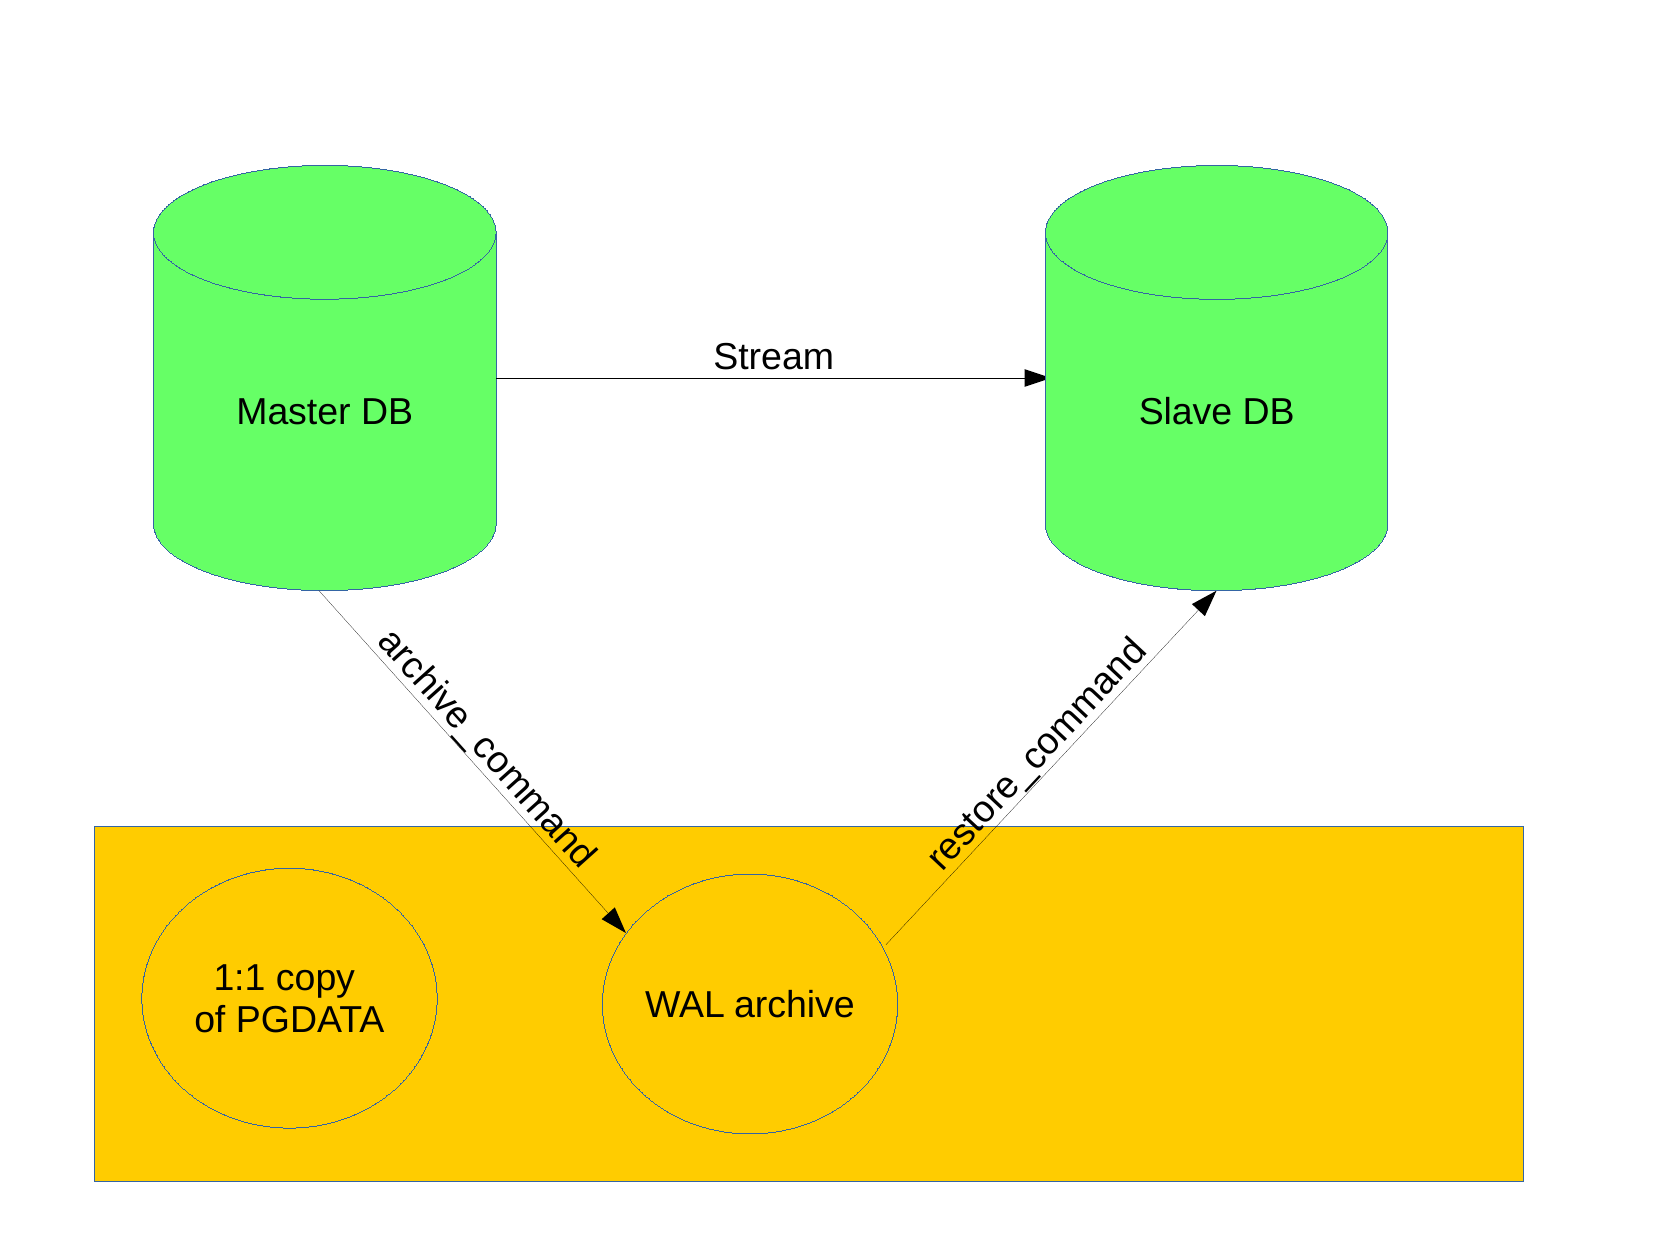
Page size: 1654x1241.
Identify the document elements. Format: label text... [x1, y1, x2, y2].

text_box Slave DB [1045, 165, 1388, 591]
text_box 1:1 copy of PGDATA [141, 868, 438, 1129]
text_box Master DB [153, 165, 497, 591]
text_box [94, 826, 1524, 1182]
text_box [544, 826, 555, 830]
text_box WAL archive [602, 874, 898, 1134]
